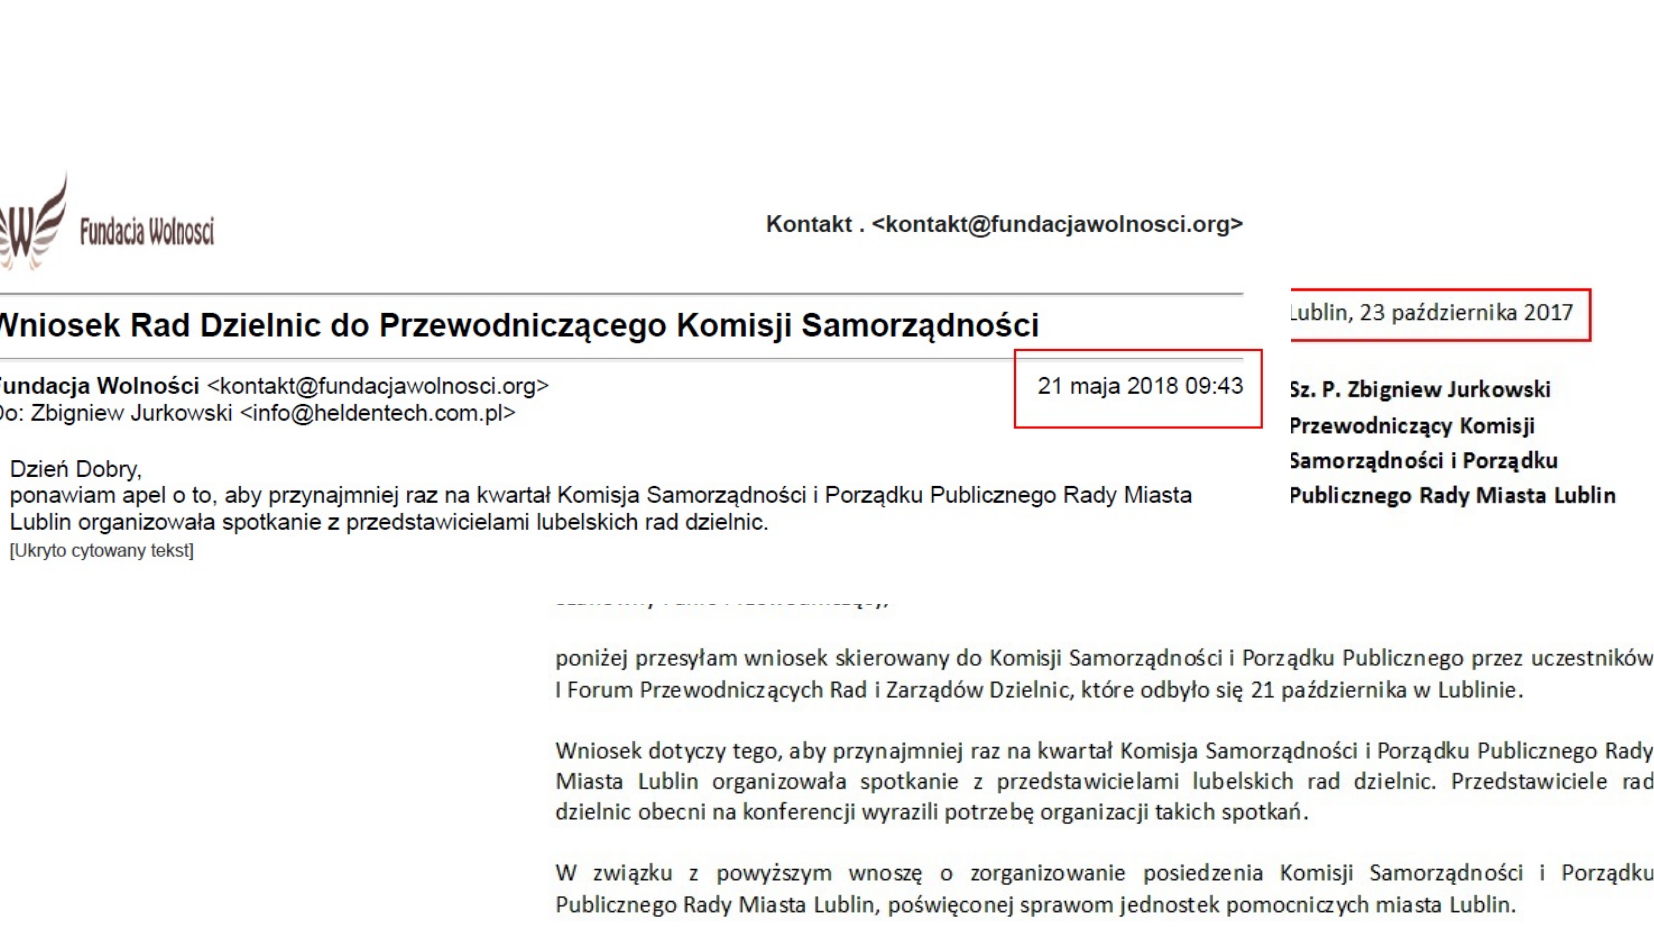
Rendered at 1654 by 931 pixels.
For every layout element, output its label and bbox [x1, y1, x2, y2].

picture [0, 159, 1654, 931]
